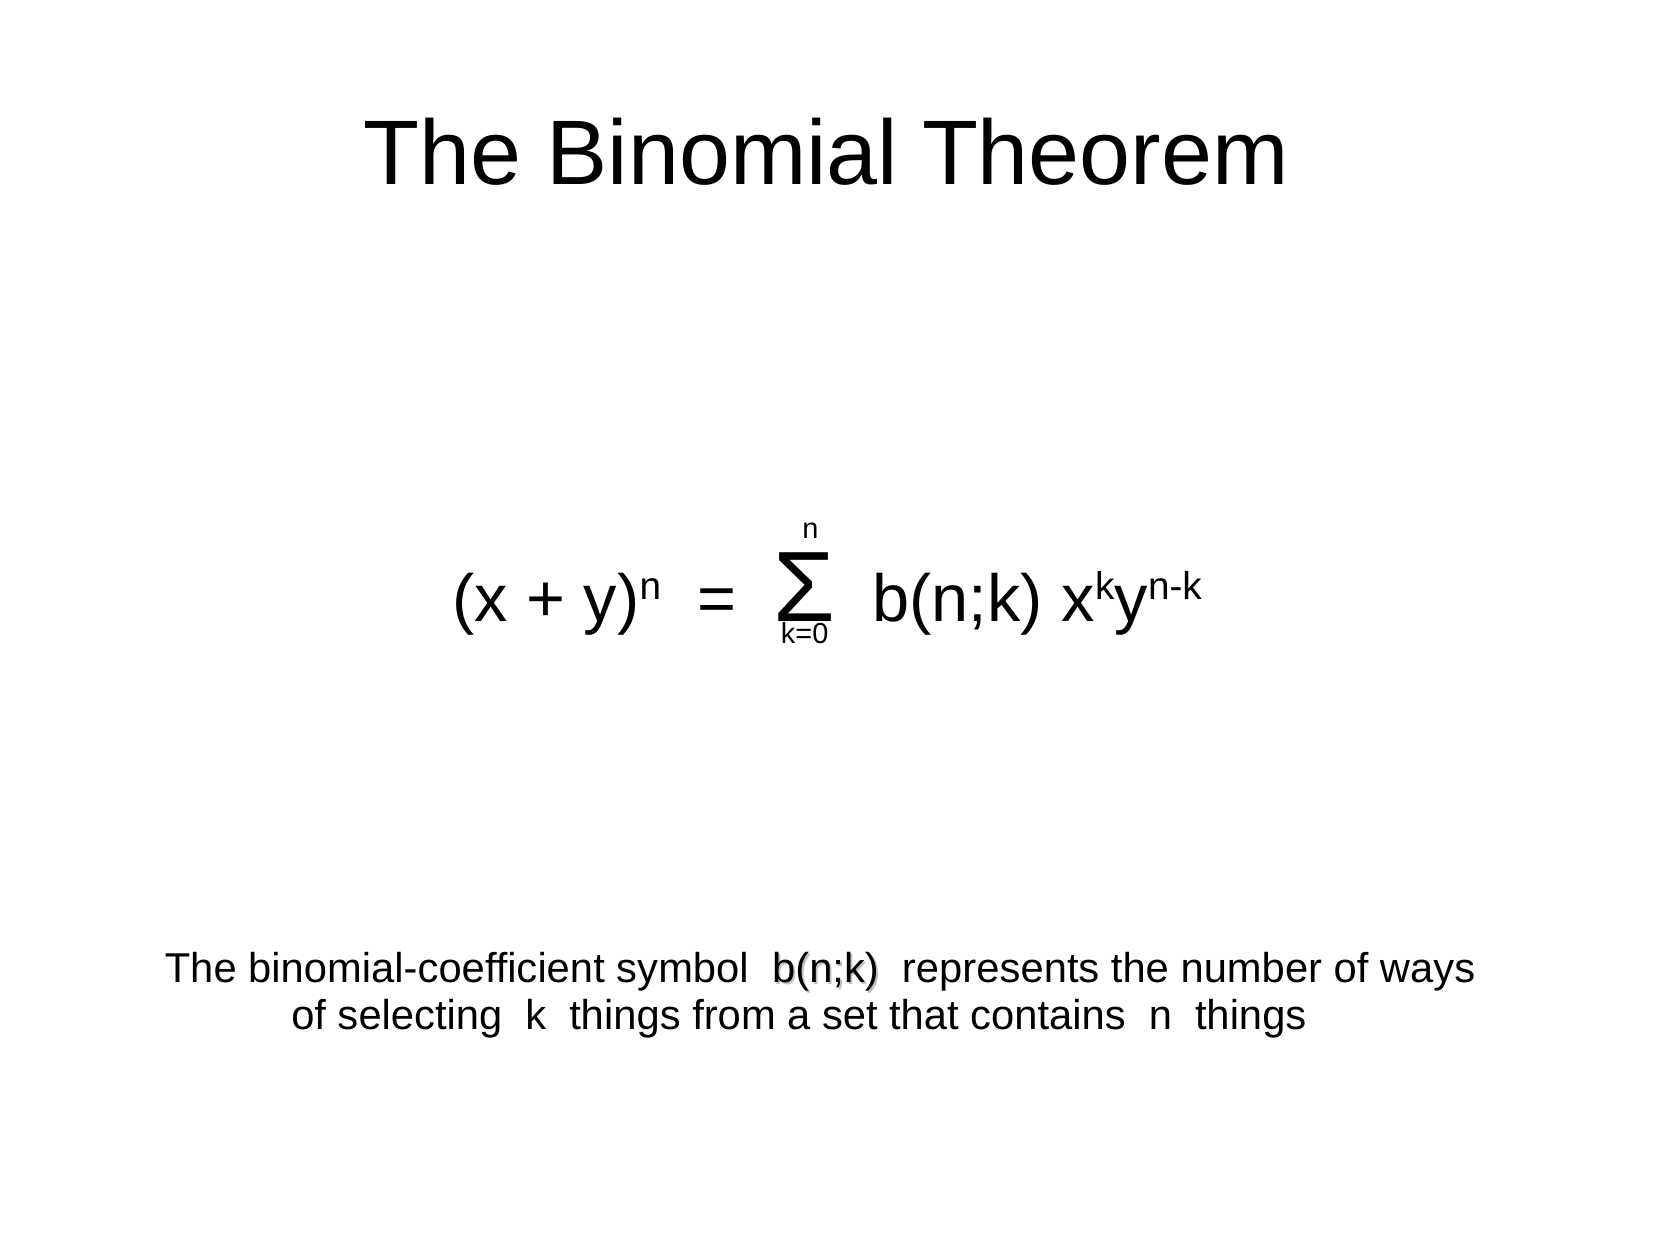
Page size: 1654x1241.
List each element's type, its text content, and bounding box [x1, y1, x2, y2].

text_box k=0 [750, 587, 863, 676]
title The Binomial Theorem [82, 49, 1571, 257]
text_box The binomial-coefficient symbol b(n;k) represents the number of ways of selecting k things from a set that contains n things [150, 937, 1503, 1046]
text_box n [787, 447, 834, 578]
subtitle (x + y)n = Σ b(n;k) xkyn-k [82, 290, 1571, 1109]
